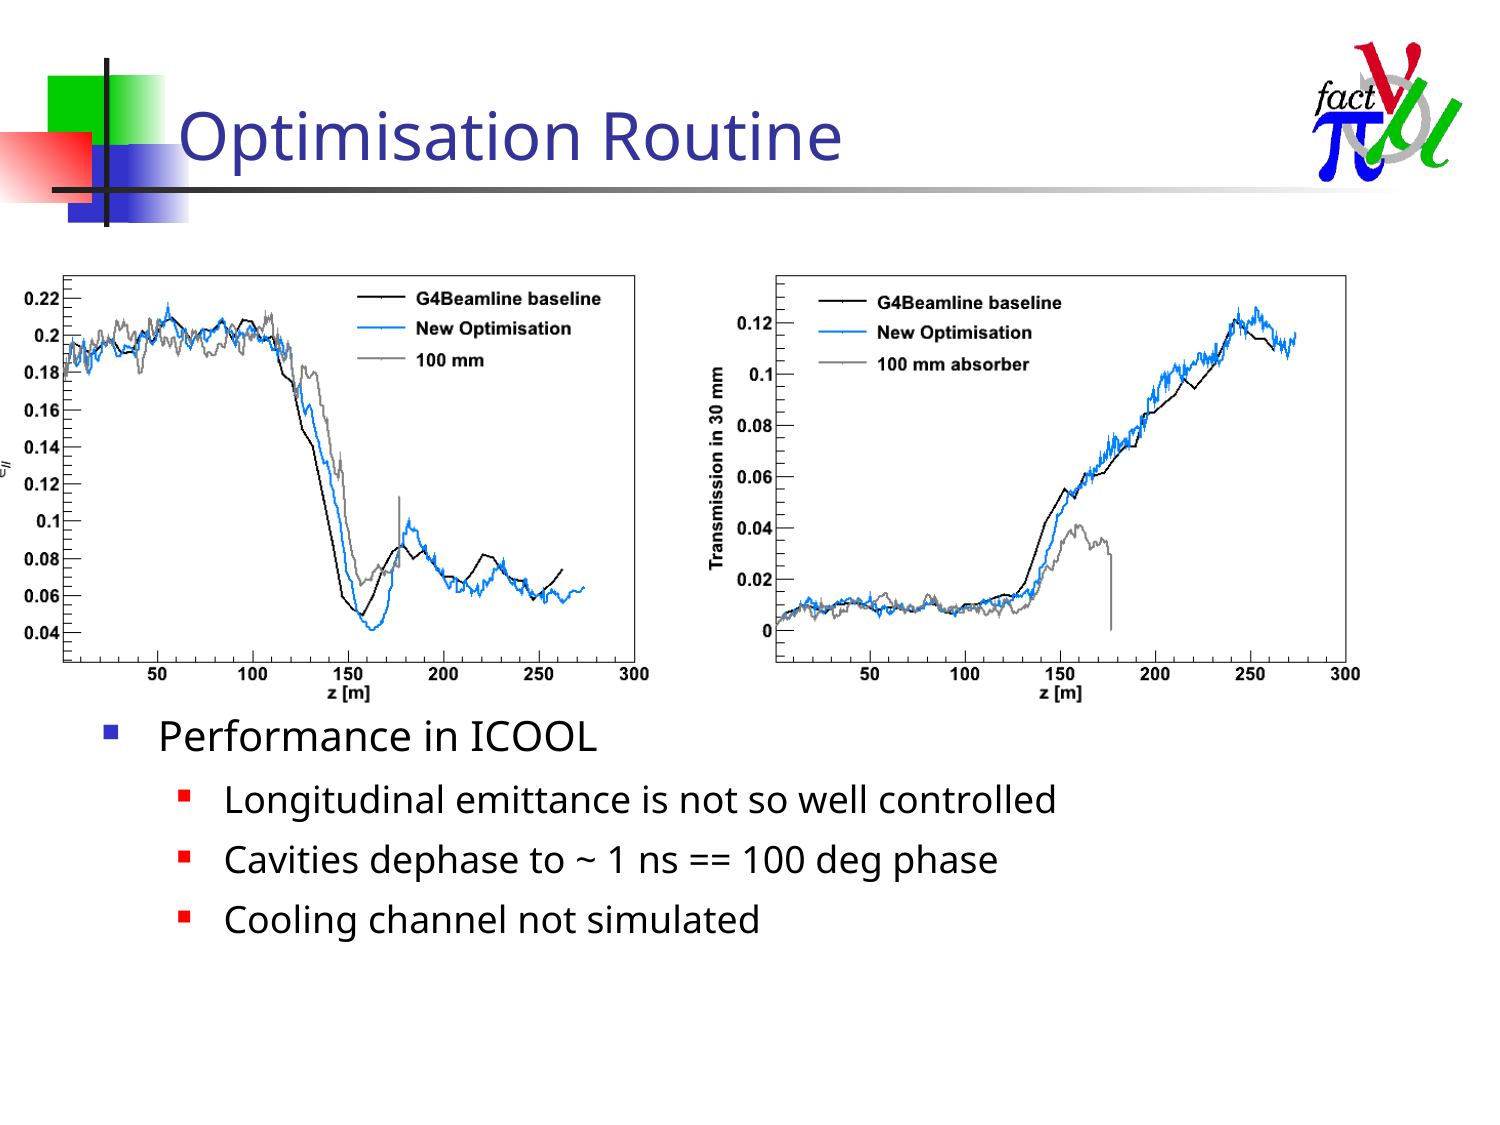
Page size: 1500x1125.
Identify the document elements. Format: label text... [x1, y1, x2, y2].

list Performance in ICOOL Longitudinal emittance is not so well controlled Cavities dephase to ~ 1 ns == 100 deg phase Cooling channel not simulated [86, 711, 1365, 916]
title Optimisation Routine [162, 0, 1441, 188]
picture [0, 227, 1417, 711]
picture [1441, 41, 1463, 188]
